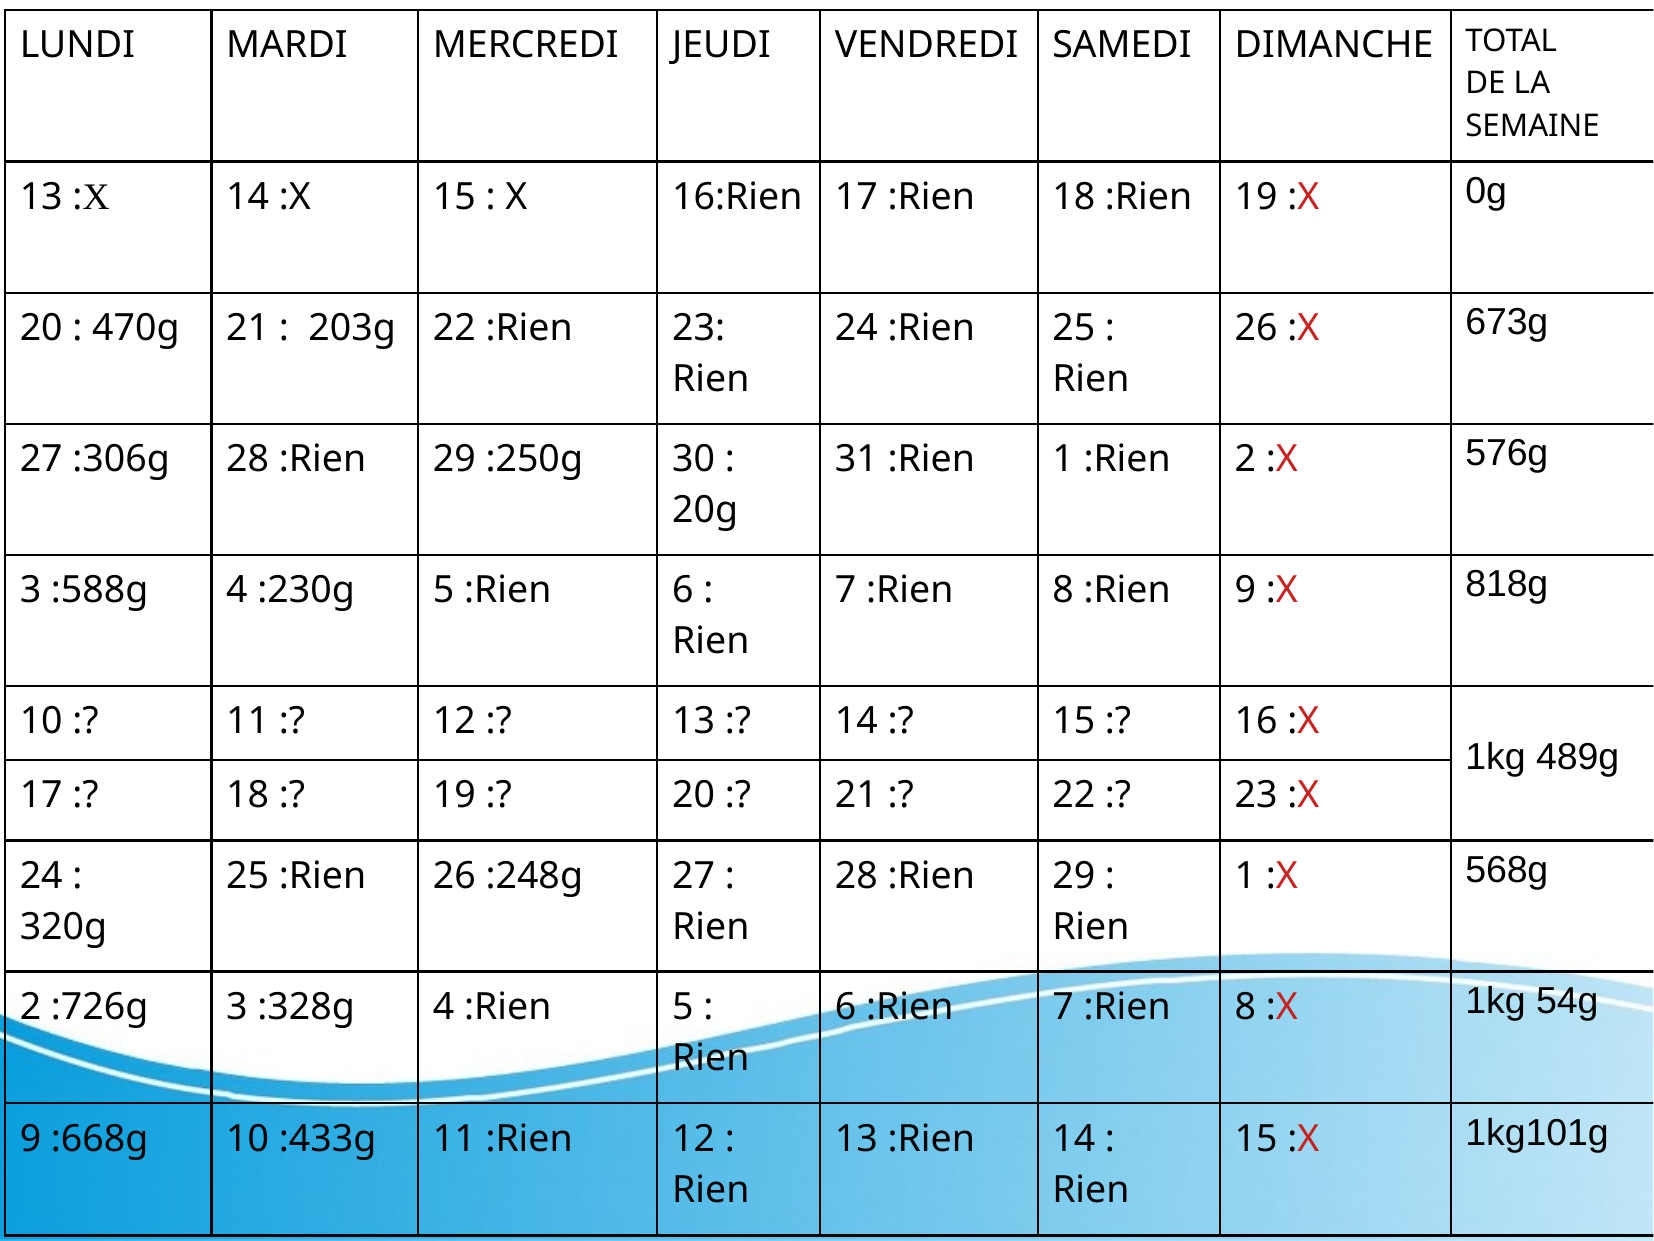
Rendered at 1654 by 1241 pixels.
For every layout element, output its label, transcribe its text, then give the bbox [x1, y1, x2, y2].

table_cell 31 :Rien [821, 425, 1037, 554]
table_cell 15 :X [1221, 1104, 1450, 1234]
picture [0, 952, 4, 1019]
table_cell 673g [1452, 294, 1654, 423]
table_cell 14 :X [213, 163, 417, 292]
table_cell 8 :Rien [1039, 556, 1219, 685]
table_cell 14 :? [821, 687, 1037, 759]
table_cell 11 :Rien [419, 1104, 656, 1234]
table_cell 6 :Rien [821, 973, 1037, 1102]
table_header MARDI [213, 11, 417, 160]
table_cell 1kg101g [1452, 1104, 1654, 1234]
table_cell 24 :Rien [821, 294, 1037, 423]
table_cell 13 :Rien [821, 1104, 1037, 1234]
table_cell 10 :433g [213, 1104, 417, 1234]
table_cell 15 : X [419, 163, 656, 292]
table_cell 25 : Rien [1039, 294, 1219, 423]
table_cell 26 :248g [419, 842, 656, 970]
table_cell 1kg 489g [1452, 687, 1654, 839]
table_header SAMEDI [1039, 11, 1219, 160]
table_cell 17 :Rien [821, 163, 1037, 292]
table_cell 28 :Rien [213, 425, 417, 554]
table_cell 4 :230g [213, 556, 417, 685]
table_cell 9 :668g [6, 1104, 210, 1234]
table_cell 21 : 203g [213, 294, 417, 423]
table_cell 9 :X [1221, 556, 1450, 685]
table_cell 27 :306g [6, 425, 210, 554]
table_cell 1 :Rien [1039, 425, 1219, 554]
table_cell 22 :Rien [419, 294, 656, 423]
table_cell 5 :Rien [419, 556, 656, 685]
table_cell 13 :X [6, 163, 210, 292]
table_cell 818g [1452, 556, 1654, 685]
table_cell 3 :588g [6, 556, 210, 685]
table_cell 30 : 20g [658, 425, 819, 554]
table_cell 28 :Rien [821, 842, 1037, 970]
table_cell 13 :? [658, 687, 819, 759]
table_cell 8 :X [1221, 973, 1450, 1102]
table_cell 20 : 470g [6, 294, 210, 423]
table_cell 16:Rien [658, 163, 819, 292]
table_cell 7 :Rien [1039, 973, 1219, 1102]
table_cell 2 :X [1221, 425, 1450, 554]
table_cell 18 :Rien [1039, 163, 1219, 292]
table_header VENDREDI [821, 11, 1037, 160]
table_cell 26 :X [1221, 294, 1450, 423]
table_cell 25 :Rien [213, 842, 417, 970]
table_cell 5 : Rien [658, 973, 819, 1102]
table_cell 12 :? [419, 687, 656, 759]
table_cell 1 :X [1221, 842, 1450, 970]
table_header JEUDI [658, 11, 819, 160]
table_cell 15 :? [1039, 687, 1219, 759]
table_cell 20 :? [658, 761, 819, 839]
table_cell 21 :? [821, 761, 1037, 839]
picture [0, 1030, 4, 1041]
table_cell 14 : Rien [1039, 1104, 1219, 1234]
table_header DIMANCHE [1221, 11, 1450, 160]
table_cell 29 : Rien [1039, 842, 1219, 970]
table_cell 6 : Rien [658, 556, 819, 685]
table_cell 3 :328g [213, 973, 417, 1102]
table_cell 1kg 54g [1452, 973, 1654, 1102]
table_cell 22 :? [1039, 761, 1219, 839]
table_cell 12 : Rien [658, 1104, 819, 1234]
table_cell 0g [1452, 163, 1654, 292]
table_cell 7 :Rien [821, 556, 1037, 685]
table_header TOTAL DE LA SEMAINE [1452, 11, 1654, 160]
table_cell 27 : Rien [658, 842, 819, 970]
table_cell 568g [1452, 842, 1654, 970]
table_cell 10 :? [6, 687, 210, 759]
table_cell 16 :X [1221, 687, 1450, 759]
table_cell 23: Rien [658, 294, 819, 423]
table_cell 11 :? [213, 687, 417, 759]
table_cell 18 :? [213, 761, 417, 839]
table_header MERCREDI [419, 11, 656, 160]
picture [0, 1237, 1654, 1241]
table_cell 23 :X [1221, 761, 1450, 839]
table_cell 19 :X [1221, 163, 1450, 292]
table_cell 19 :? [419, 761, 656, 839]
table_cell 2 :726g [6, 973, 210, 1102]
table_cell 17 :? [6, 761, 210, 839]
table_cell 4 :Rien [419, 973, 656, 1102]
table_cell 24 : 320g [6, 842, 210, 970]
table_cell 576g [1452, 425, 1654, 554]
table_cell 29 :250g [419, 425, 656, 554]
table_header LUNDI [6, 11, 210, 160]
